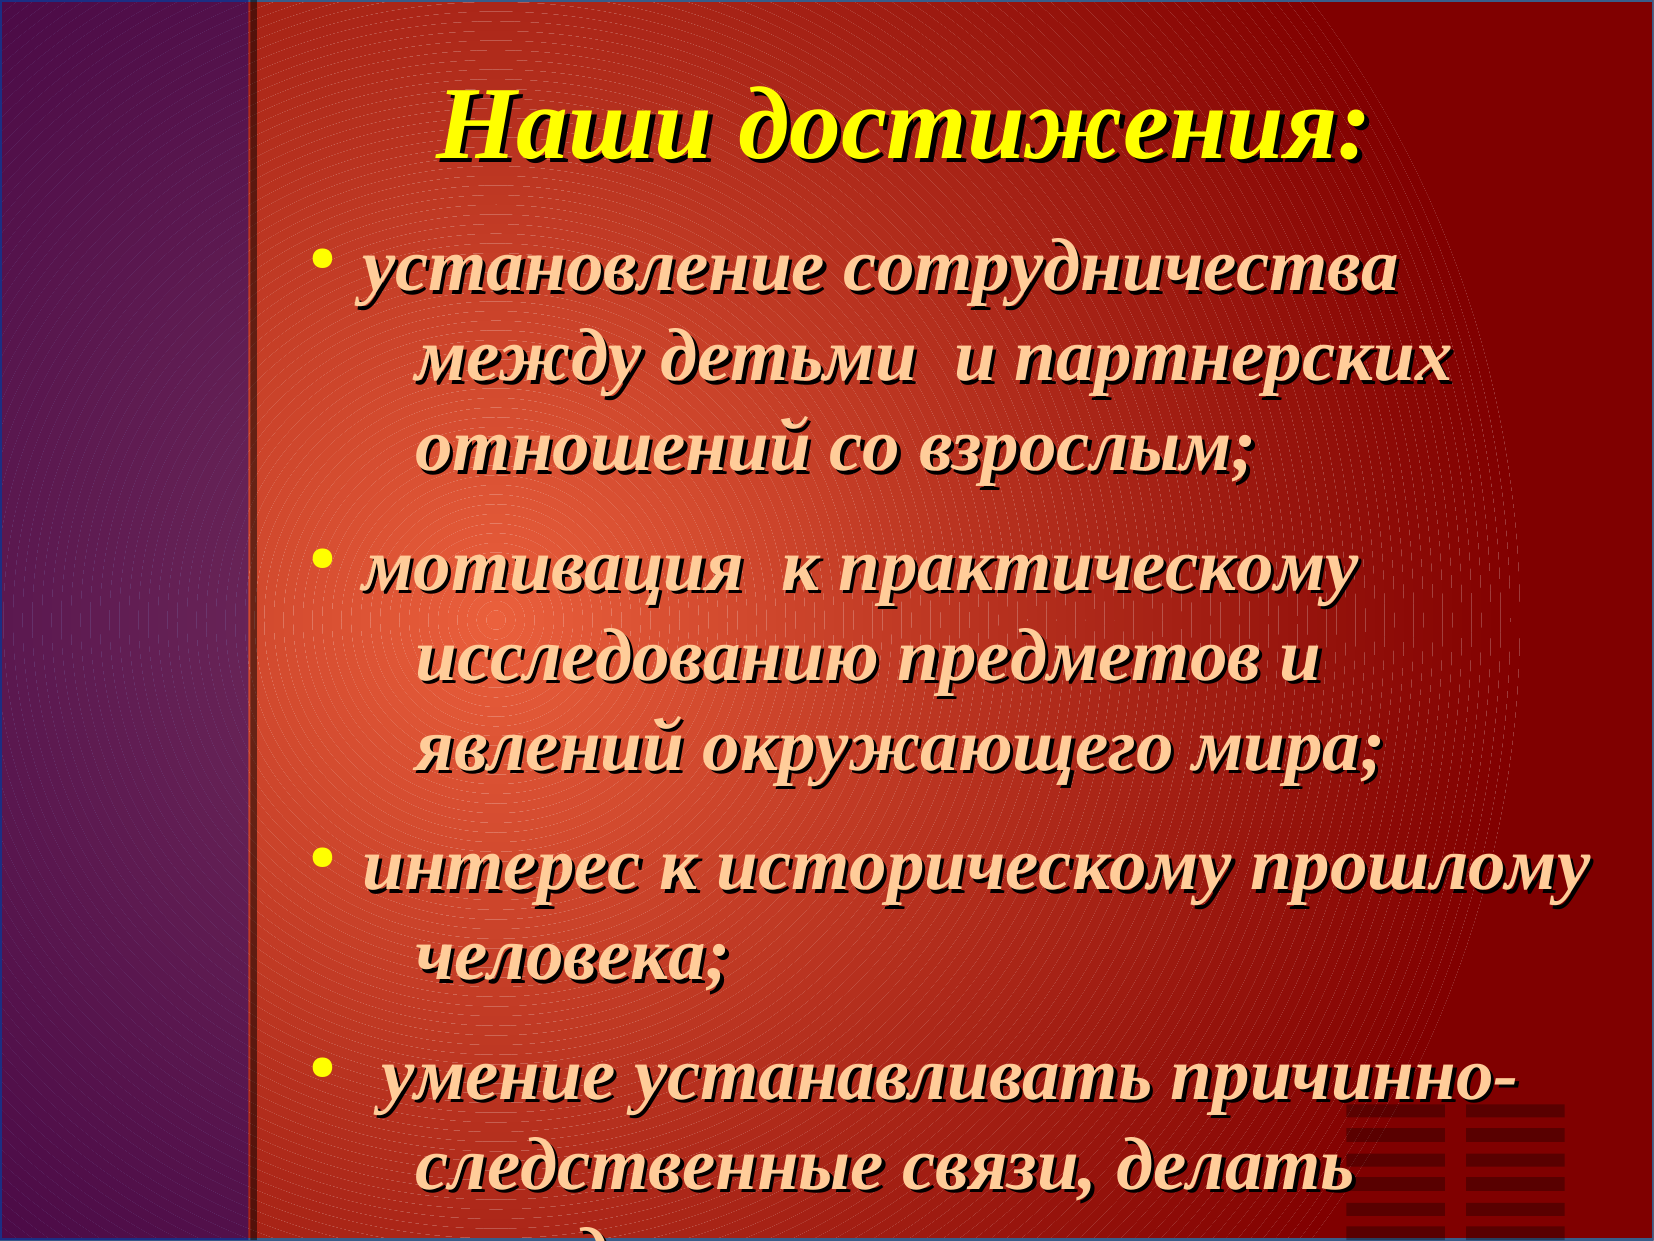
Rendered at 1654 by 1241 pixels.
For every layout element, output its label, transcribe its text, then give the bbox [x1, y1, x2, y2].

list установление сотрудничества между детьми и партнерских отношений со взрослым; мотивация к практическому исследованию предметов и явлений окружающего мира; интерес к историческому прошлому человека; умение устанавливать причинно- следственные связи, делать выводы, умозаключения. [273, 215, 1605, 1217]
title Наши достижения: [198, 54, 1611, 285]
